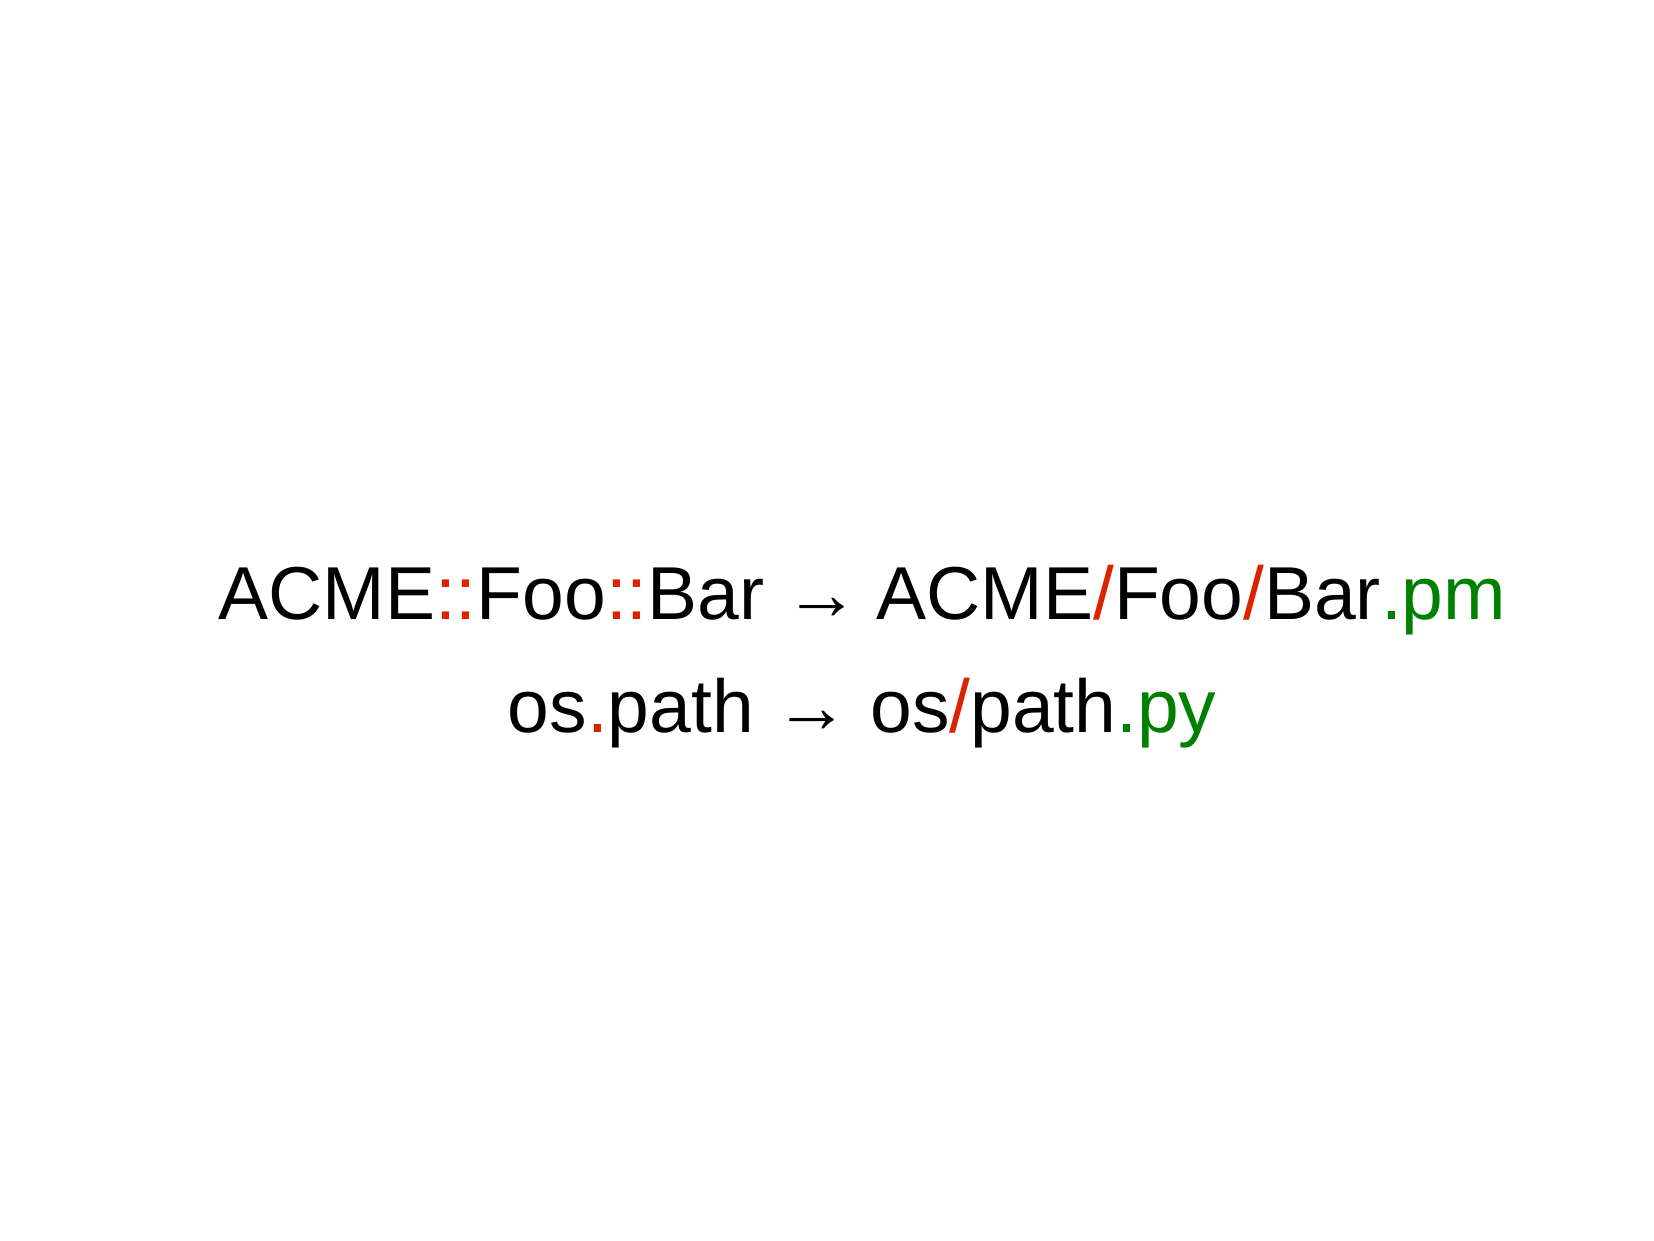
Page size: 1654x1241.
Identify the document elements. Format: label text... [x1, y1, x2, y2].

list ACME::Foo::Bar → ACME/Foo/Bar.pm os.path → os/path.py [82, 290, 1571, 1010]
